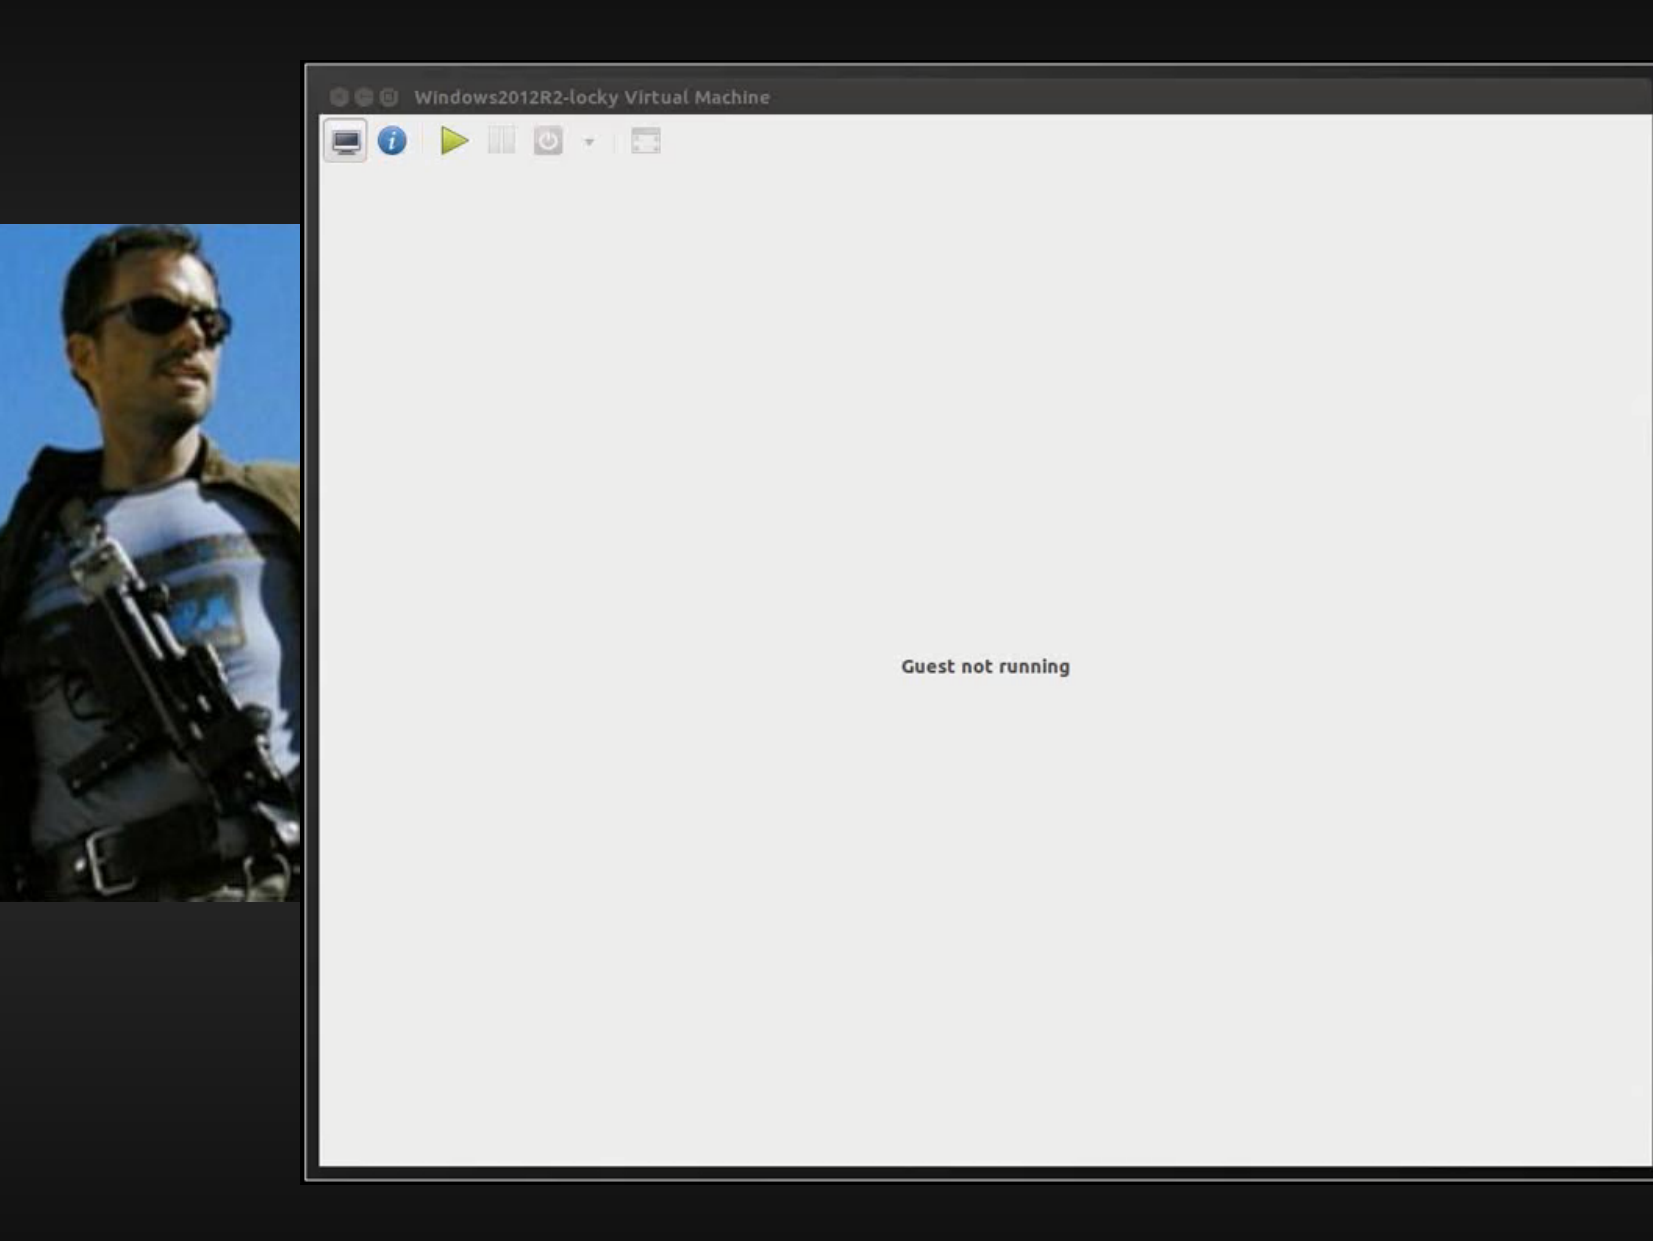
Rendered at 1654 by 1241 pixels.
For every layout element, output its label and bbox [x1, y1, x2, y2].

picture [0, 224, 300, 902]
text_box [300, 60, 1653, 1185]
